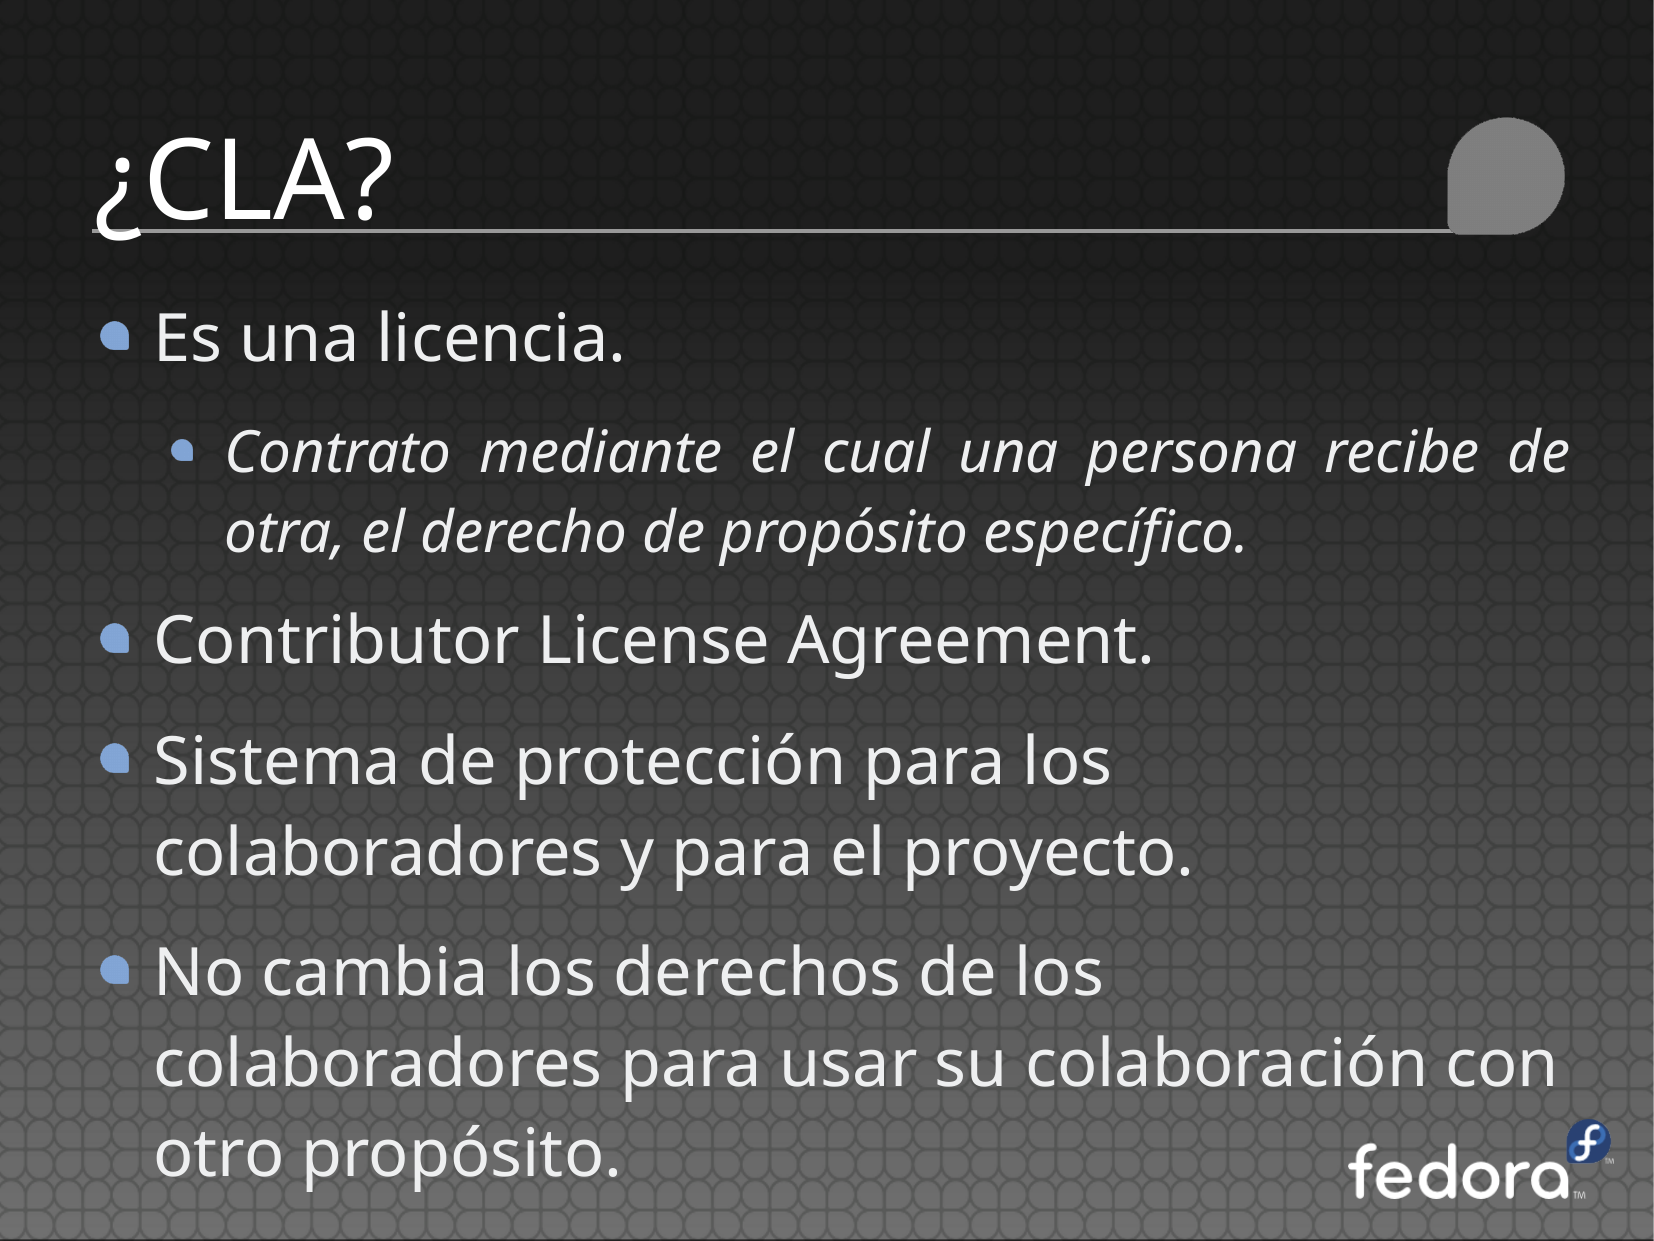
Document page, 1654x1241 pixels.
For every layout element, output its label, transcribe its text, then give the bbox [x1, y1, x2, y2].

picture [0, 0, 1654, 1241]
list Es una licencia. Contrato mediante el cual una persona recibe de otra, el derecho de propósito específico. Contributor License Agreement. Sistema de protección para los colaboradores y para el proyecto. No cambia los derechos de los colaboradores para usar su colaboración con otro propósito. Cada colaborador debe firmar un CLA. [82, 290, 1571, 1112]
title ¿CLA? [94, 100, 1426, 251]
